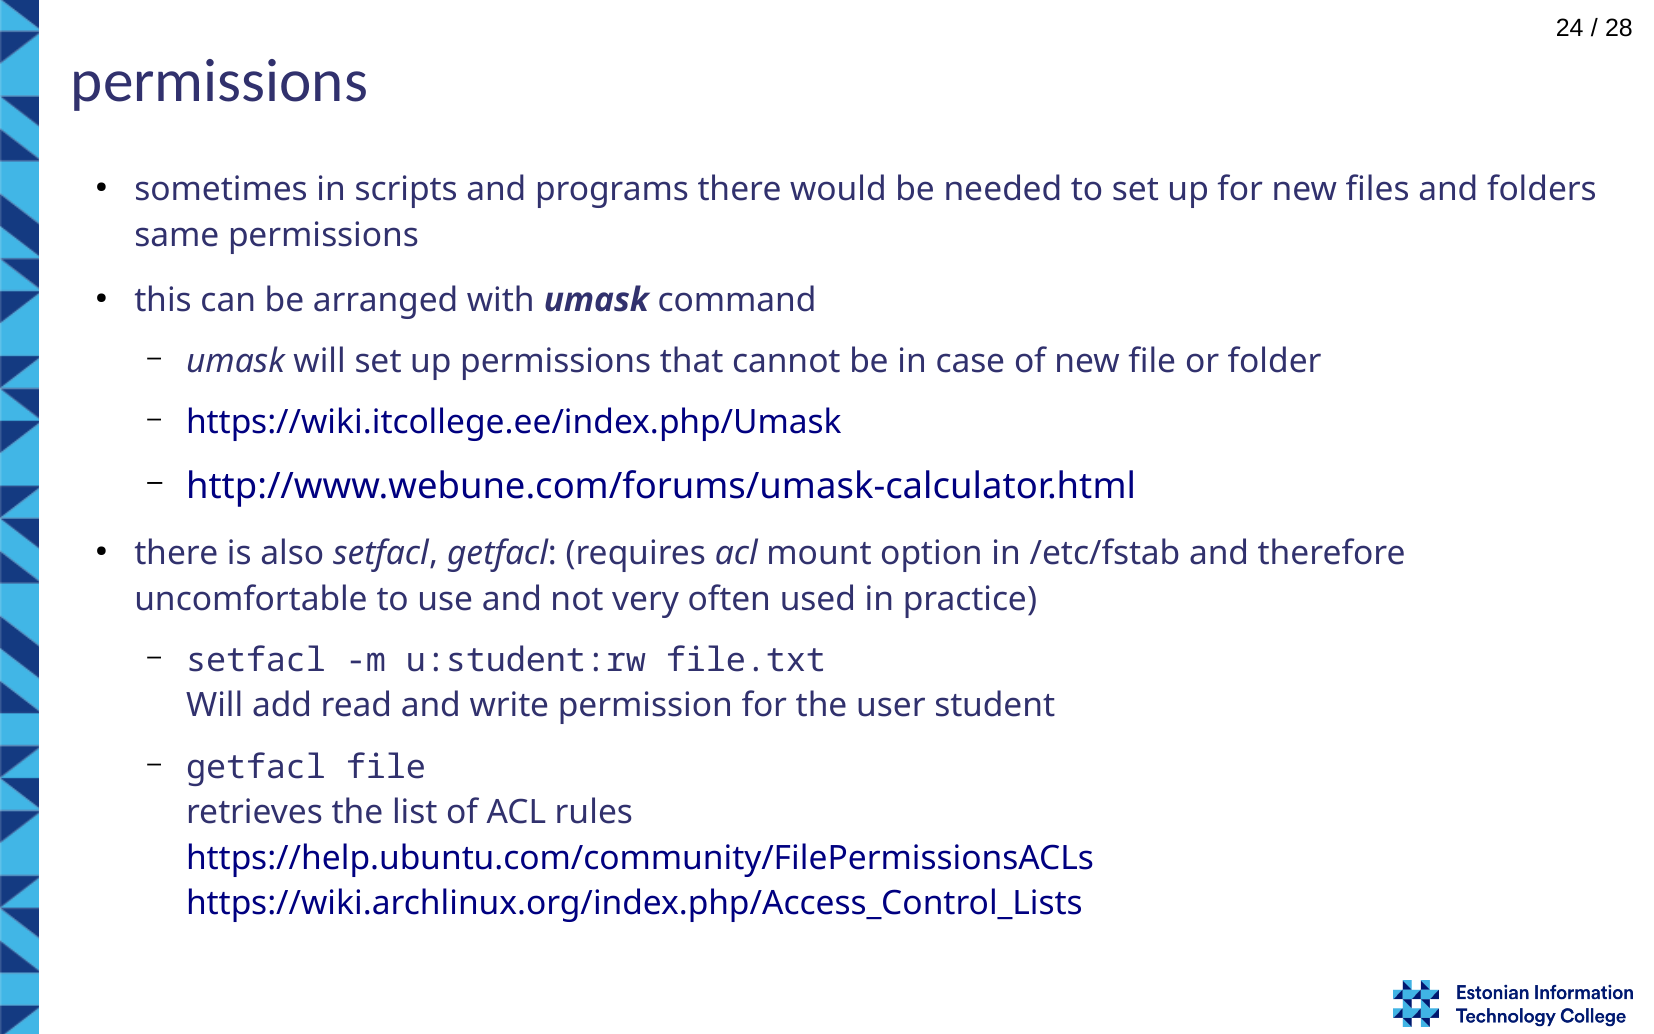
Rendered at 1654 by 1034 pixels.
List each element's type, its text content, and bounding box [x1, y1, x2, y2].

list sometimes in scripts and programs there would be needed to set up for new files and folders same permissions this can be arranged with umask command umask will set up permissions that cannot be in case of new file or folder https://wiki.itcollege.ee/index.php/Umask http://www.webune.com/forums/umask-calculator.html there is also setfacl, getfacl: (requires acl mount option in /etc/fstab and therefore uncomfortable to use and not very often used in practice) setfacl -m u:student:rw file.txt Will add read and write permission for the user student getfacl file retrieves the list of ACL rules https://help.ubuntu.com/community/FilePermissionsACLs https://wiki.archlinux.org/index.php/Access_Control_Lists [82, 165, 1625, 933]
picture [1393, 980, 1633, 1027]
title permissions [70, 41, 1630, 130]
